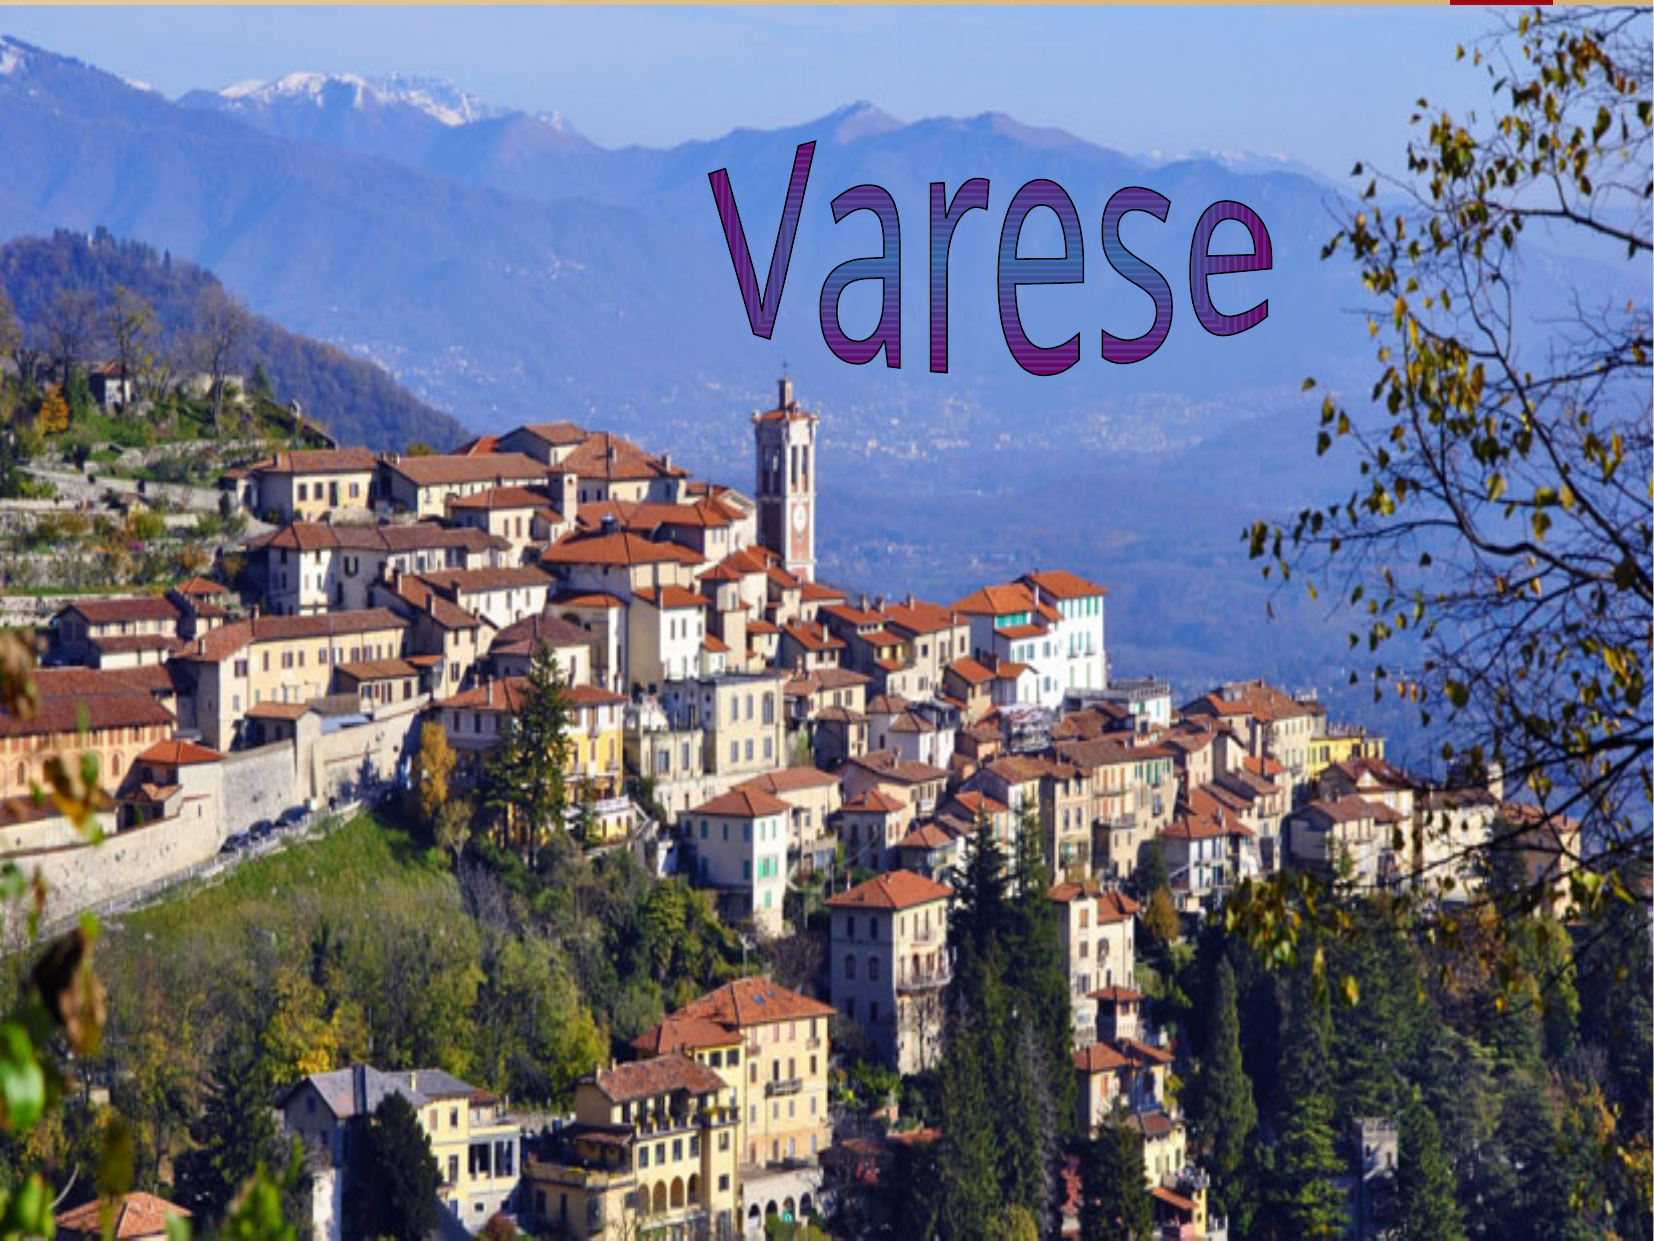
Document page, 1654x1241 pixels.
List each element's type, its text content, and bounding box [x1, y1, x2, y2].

text_box Varese [930, 178, 989, 373]
text_box Varese [820, 185, 900, 369]
text_box Varese [1102, 187, 1173, 364]
picture [0, 5, 1654, 1241]
text_box Varese [998, 179, 1084, 376]
text_box Varese [708, 141, 816, 340]
text_box Varese [1190, 200, 1272, 336]
